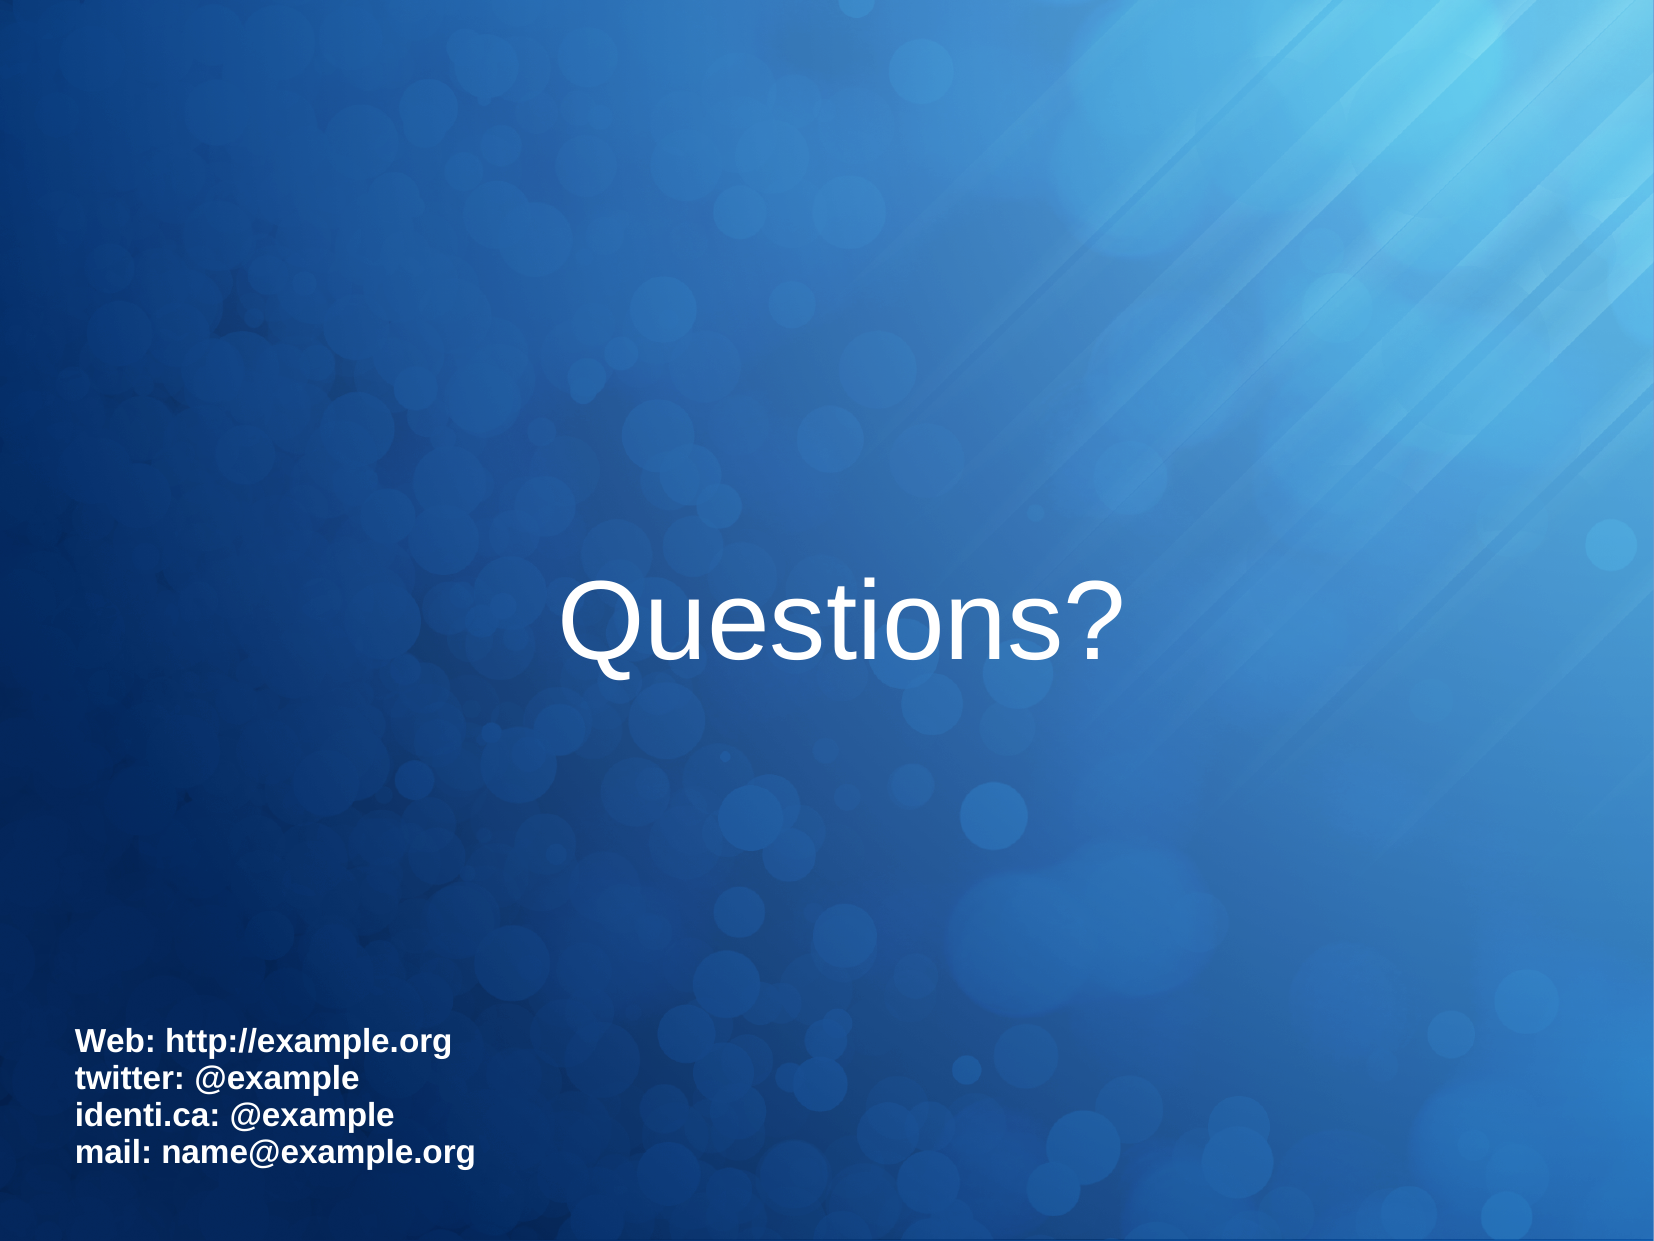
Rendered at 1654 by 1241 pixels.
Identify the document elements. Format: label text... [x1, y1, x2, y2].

subtitle Questions? [112, 307, 1571, 933]
picture [0, 0, 1654, 1241]
title Web: http://example.org twitter: @example identi.ca: @example mail: name@example.org [74, 1000, 1463, 1193]
